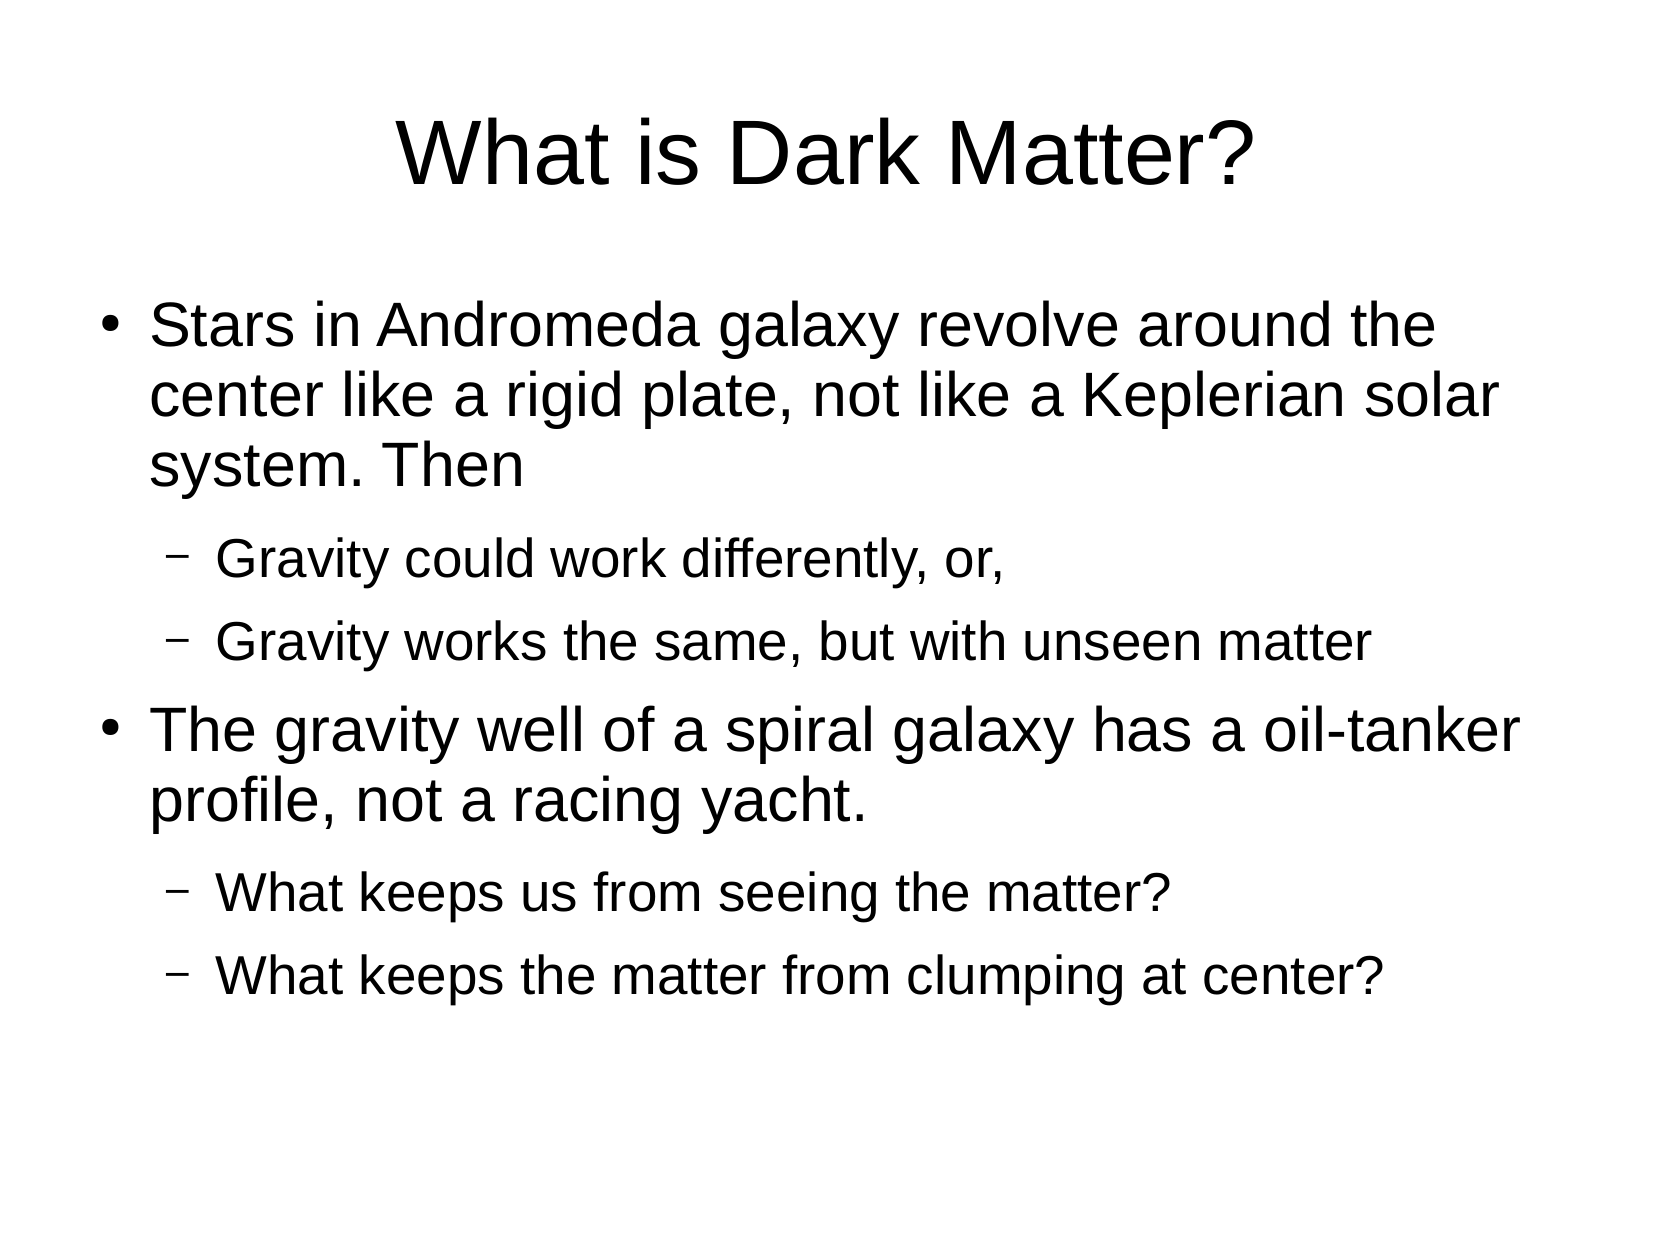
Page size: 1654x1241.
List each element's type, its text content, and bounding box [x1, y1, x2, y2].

list Stars in Andromeda galaxy revolve around the center like a rigid plate, not like a Keplerian solar system. Then Gravity could work differently, or, Gravity works the same, but with unseen matter The gravity well of a spiral galaxy has a oil-tanker profile, not a racing yacht. What keeps us from seeing the matter? What keeps the matter from clumping at center? [82, 290, 1571, 1010]
title What is Dark Matter? [82, 49, 1571, 257]
